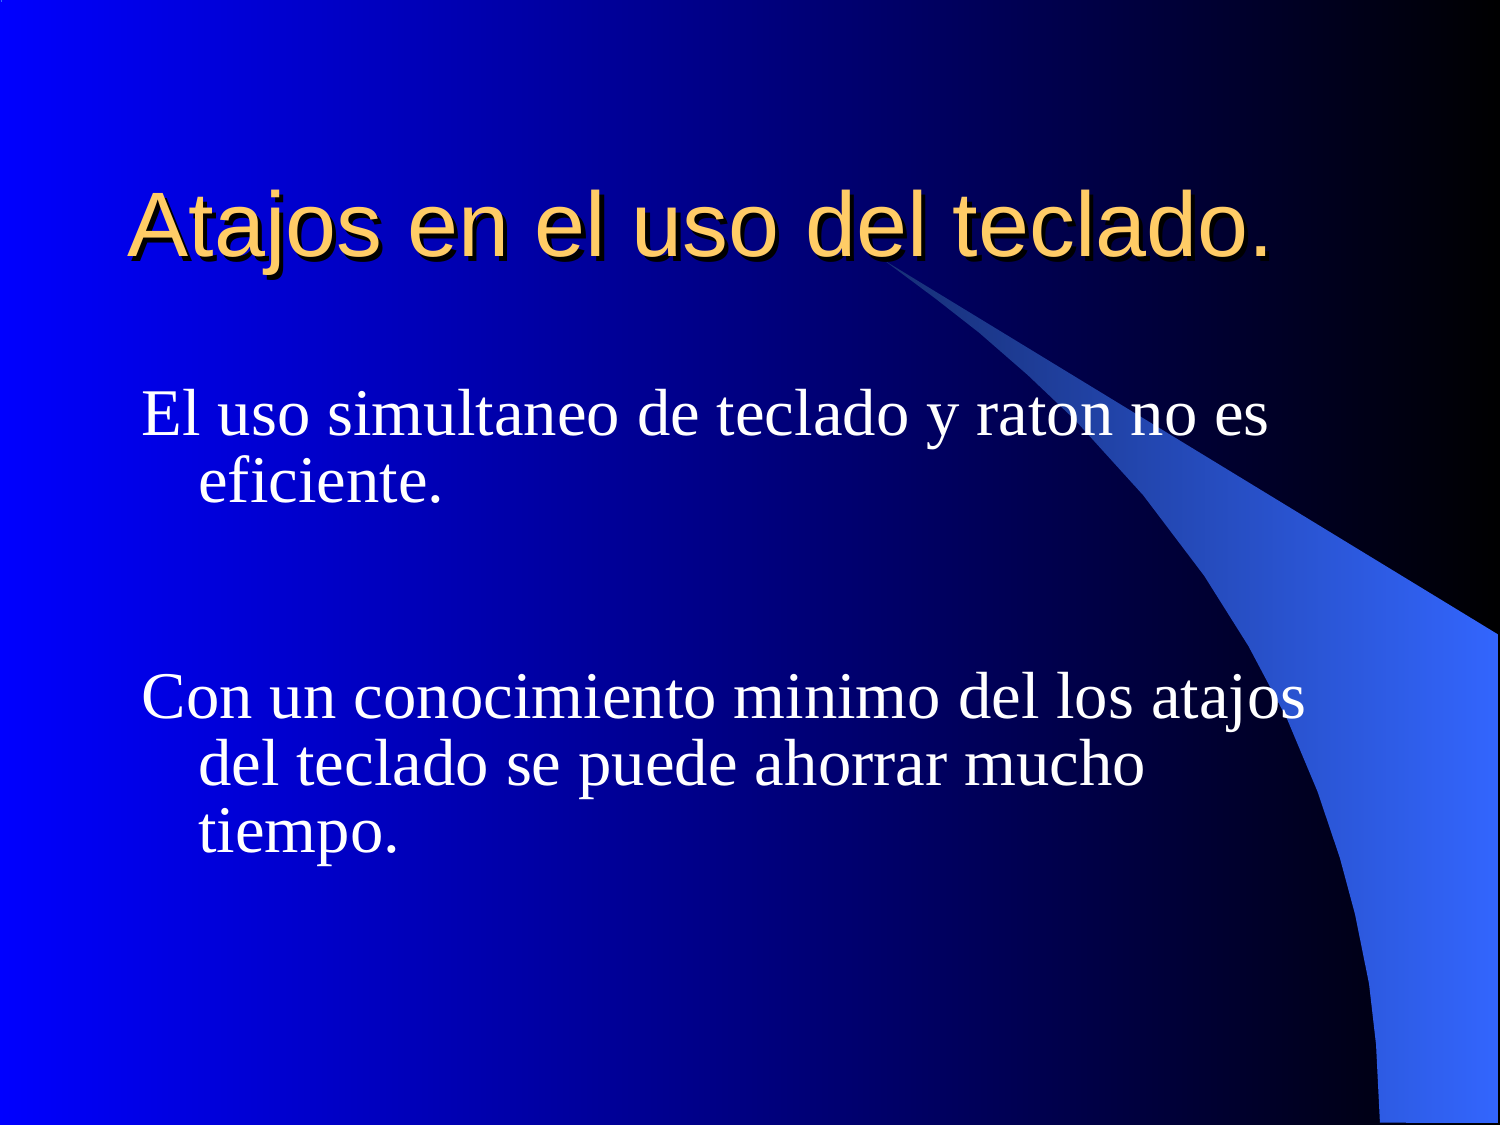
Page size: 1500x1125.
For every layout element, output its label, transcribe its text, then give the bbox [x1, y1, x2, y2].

list El uso simultaneo de teclado y raton no es eficiente. Con un conocimiento minimo del los atajos del teclado se puede ahorrar mucho tiempo. [111, 374, 1387, 1019]
title Atajos en el uso del teclado. [112, 99, 1438, 351]
